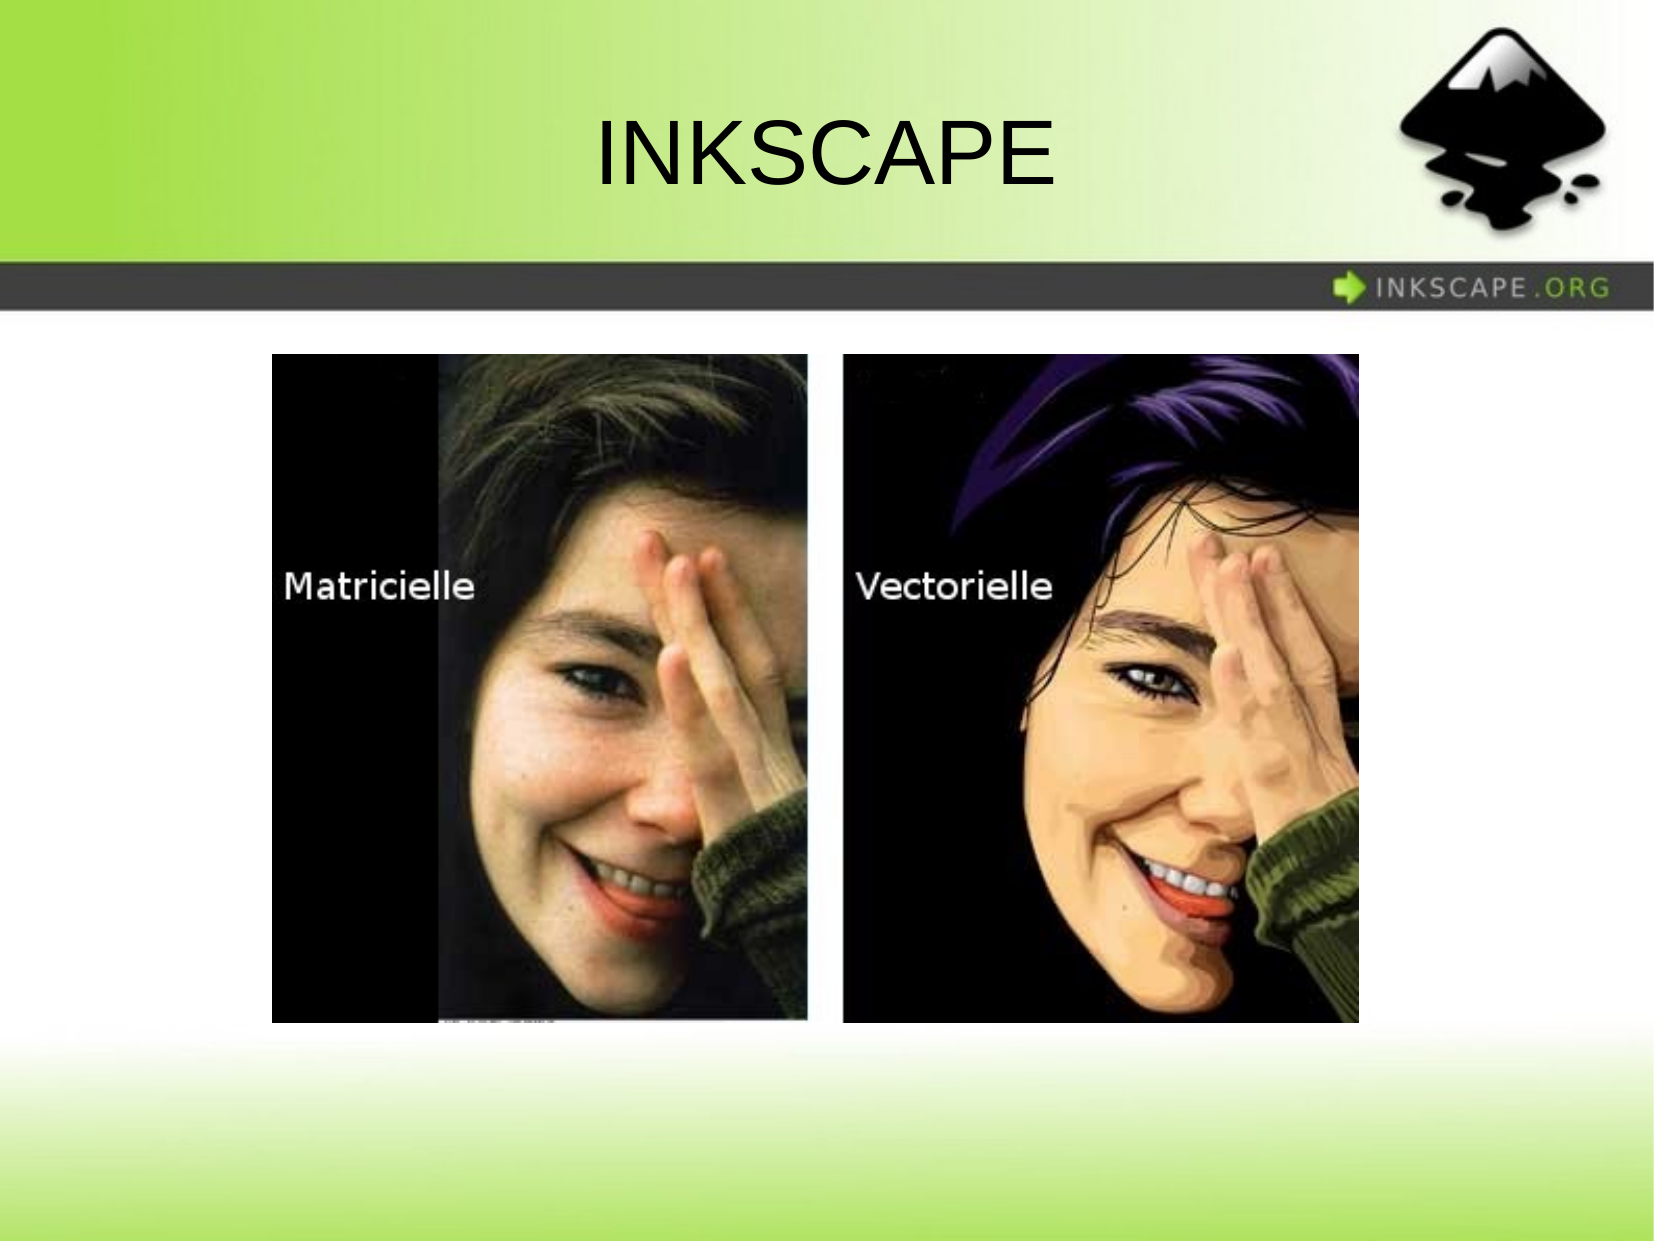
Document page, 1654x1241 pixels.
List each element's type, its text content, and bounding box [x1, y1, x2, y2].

picture [0, 0, 1654, 1241]
title INKSCAPE [82, 49, 1571, 257]
